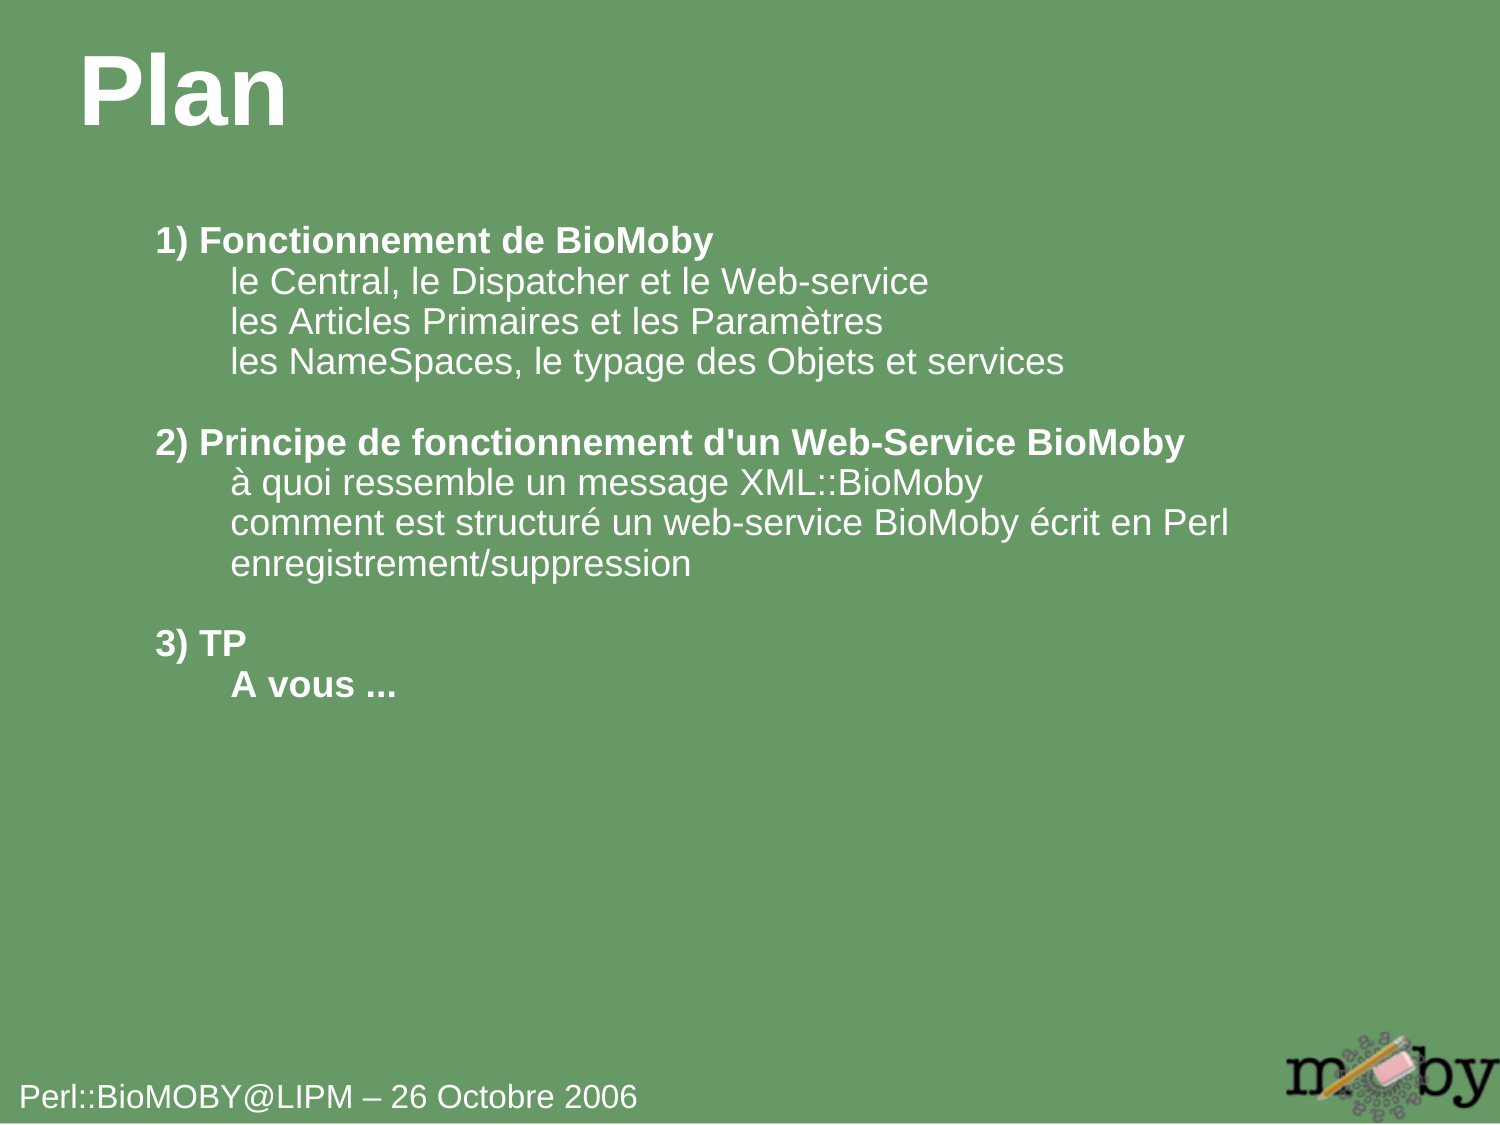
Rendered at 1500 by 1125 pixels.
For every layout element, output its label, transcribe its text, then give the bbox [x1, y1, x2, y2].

text_box 1) Fonctionnement de BioMoby le Central, le Dispatcher et le Web-service les Articles Primaires et les Paramètres les NameSpaces, le typage des Objets et services 2) Principe de fonctionnement d'un Web-Service BioMoby à quoi ressemble un message XML::BioMoby comment est structuré un web-service BioMoby écrit en Perl enregistrement/suppression 3) TP A vous ... [144, 221, 1400, 247]
picture [0, 0, 1500, 1125]
